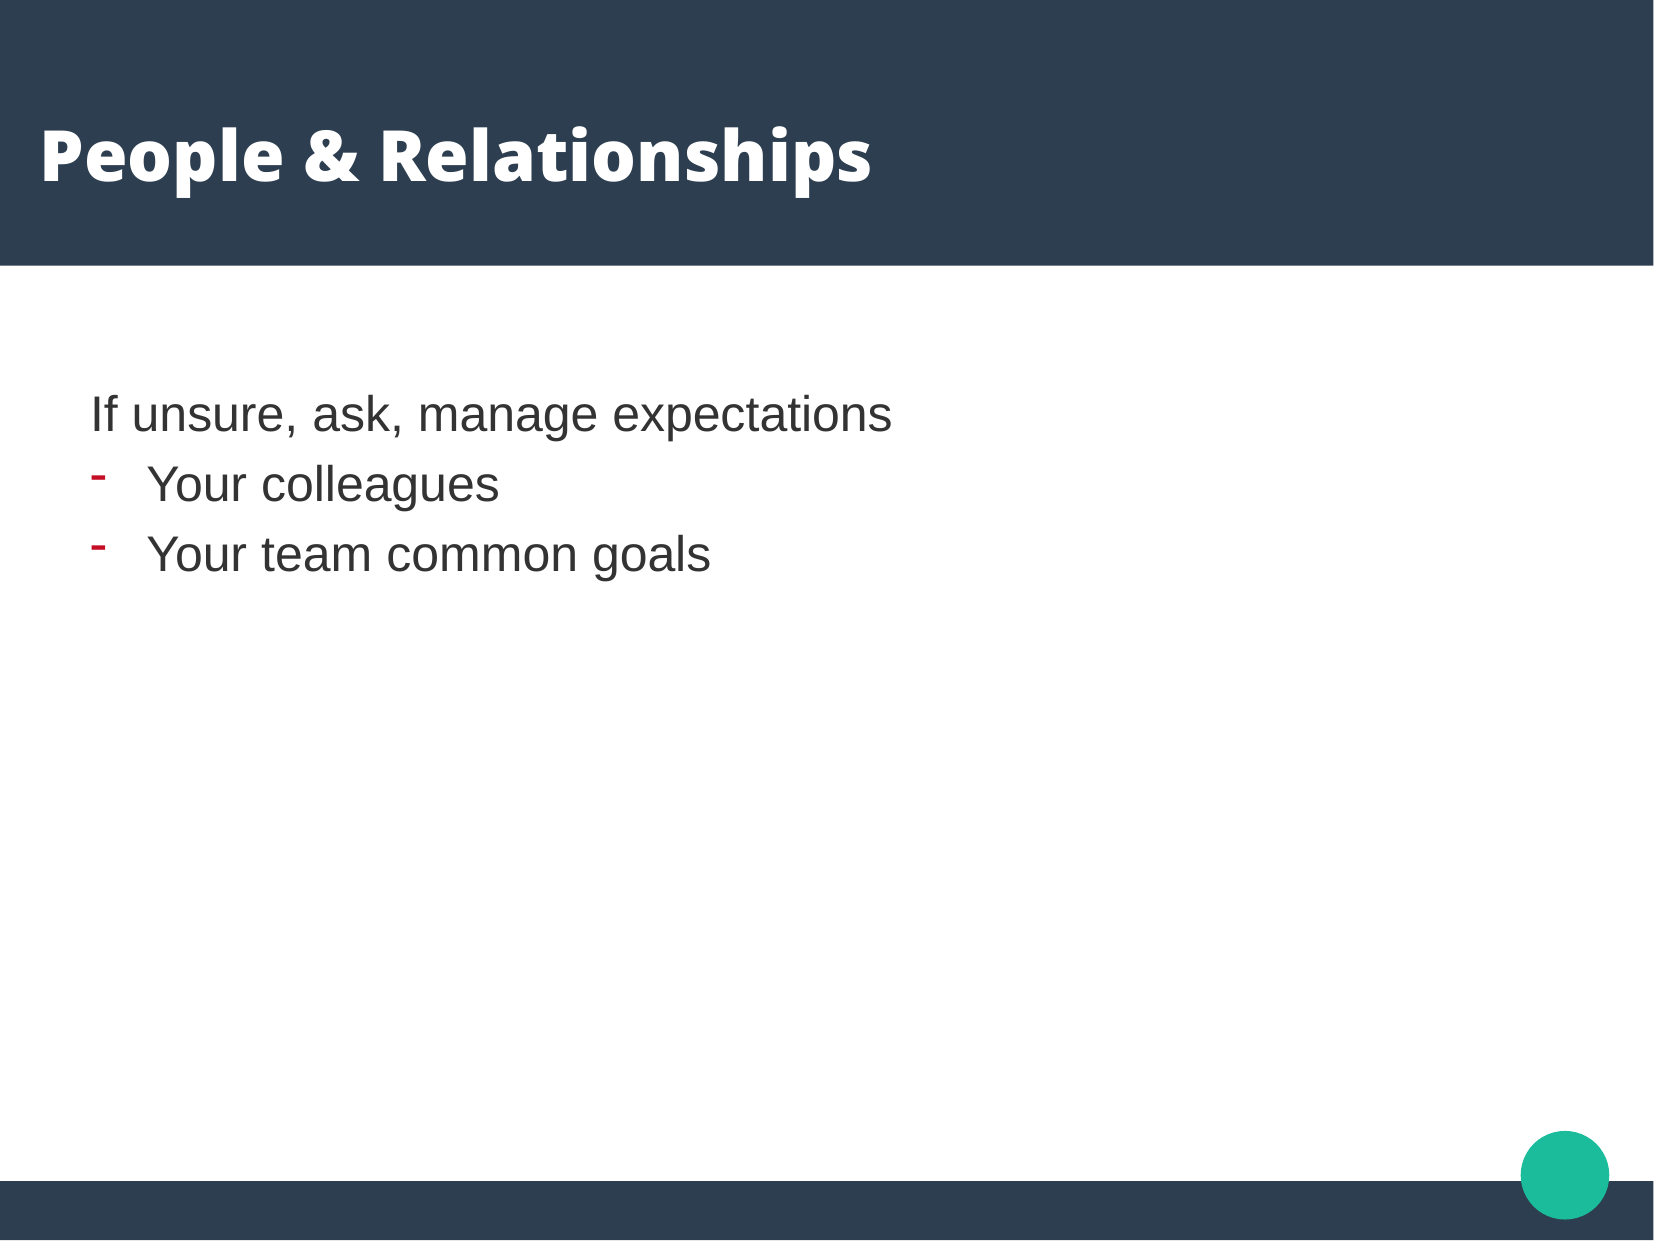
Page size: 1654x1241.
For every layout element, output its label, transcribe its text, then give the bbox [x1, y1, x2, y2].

text_box If unsure, ask, manage expectations Your colleagues Your team common goals [75, 303, 1425, 1096]
title People & Relationships [39, 75, 1576, 233]
subtitle [59, 324, 1595, 1152]
